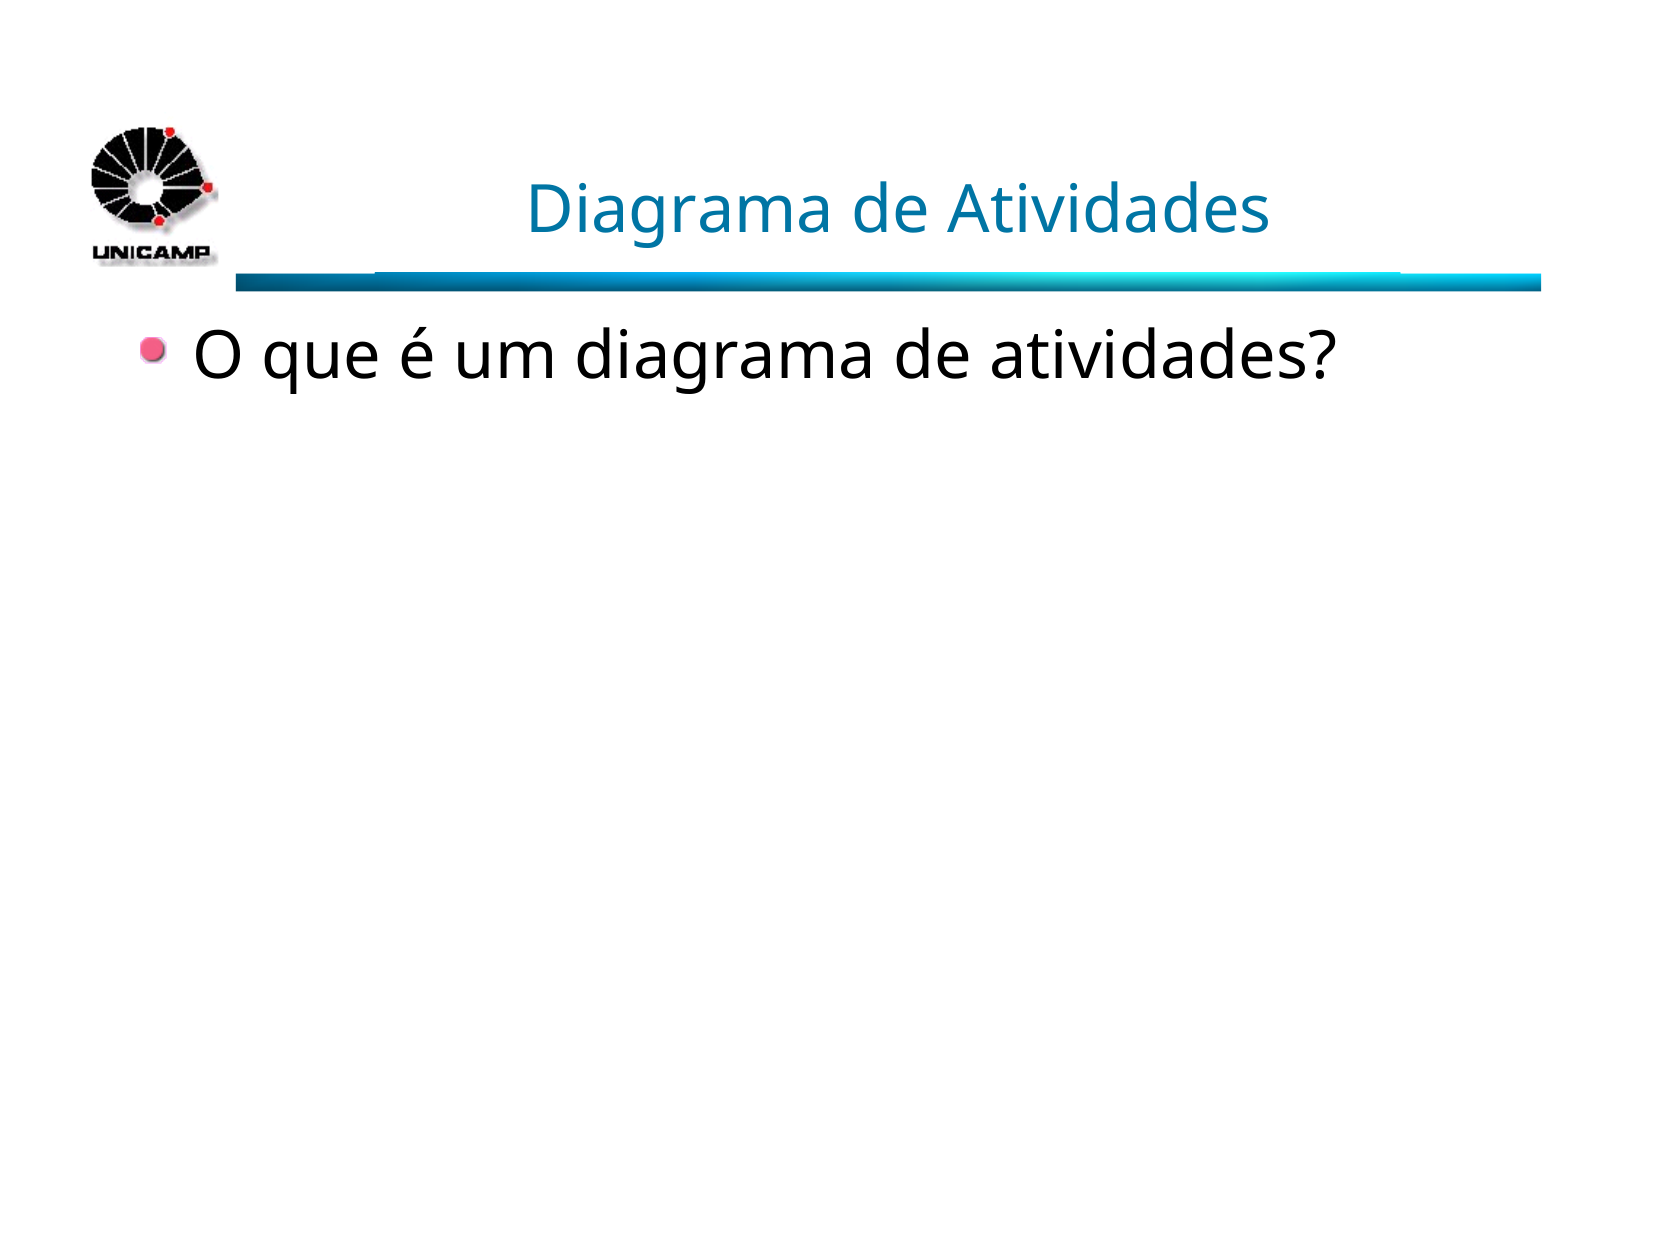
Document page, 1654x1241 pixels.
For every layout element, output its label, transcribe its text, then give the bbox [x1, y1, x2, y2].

picture [125, 272, 1654, 295]
list O que é um diagrama de atividades? [121, 309, 1534, 1182]
title Diagrama de Atividades [264, 42, 1534, 250]
